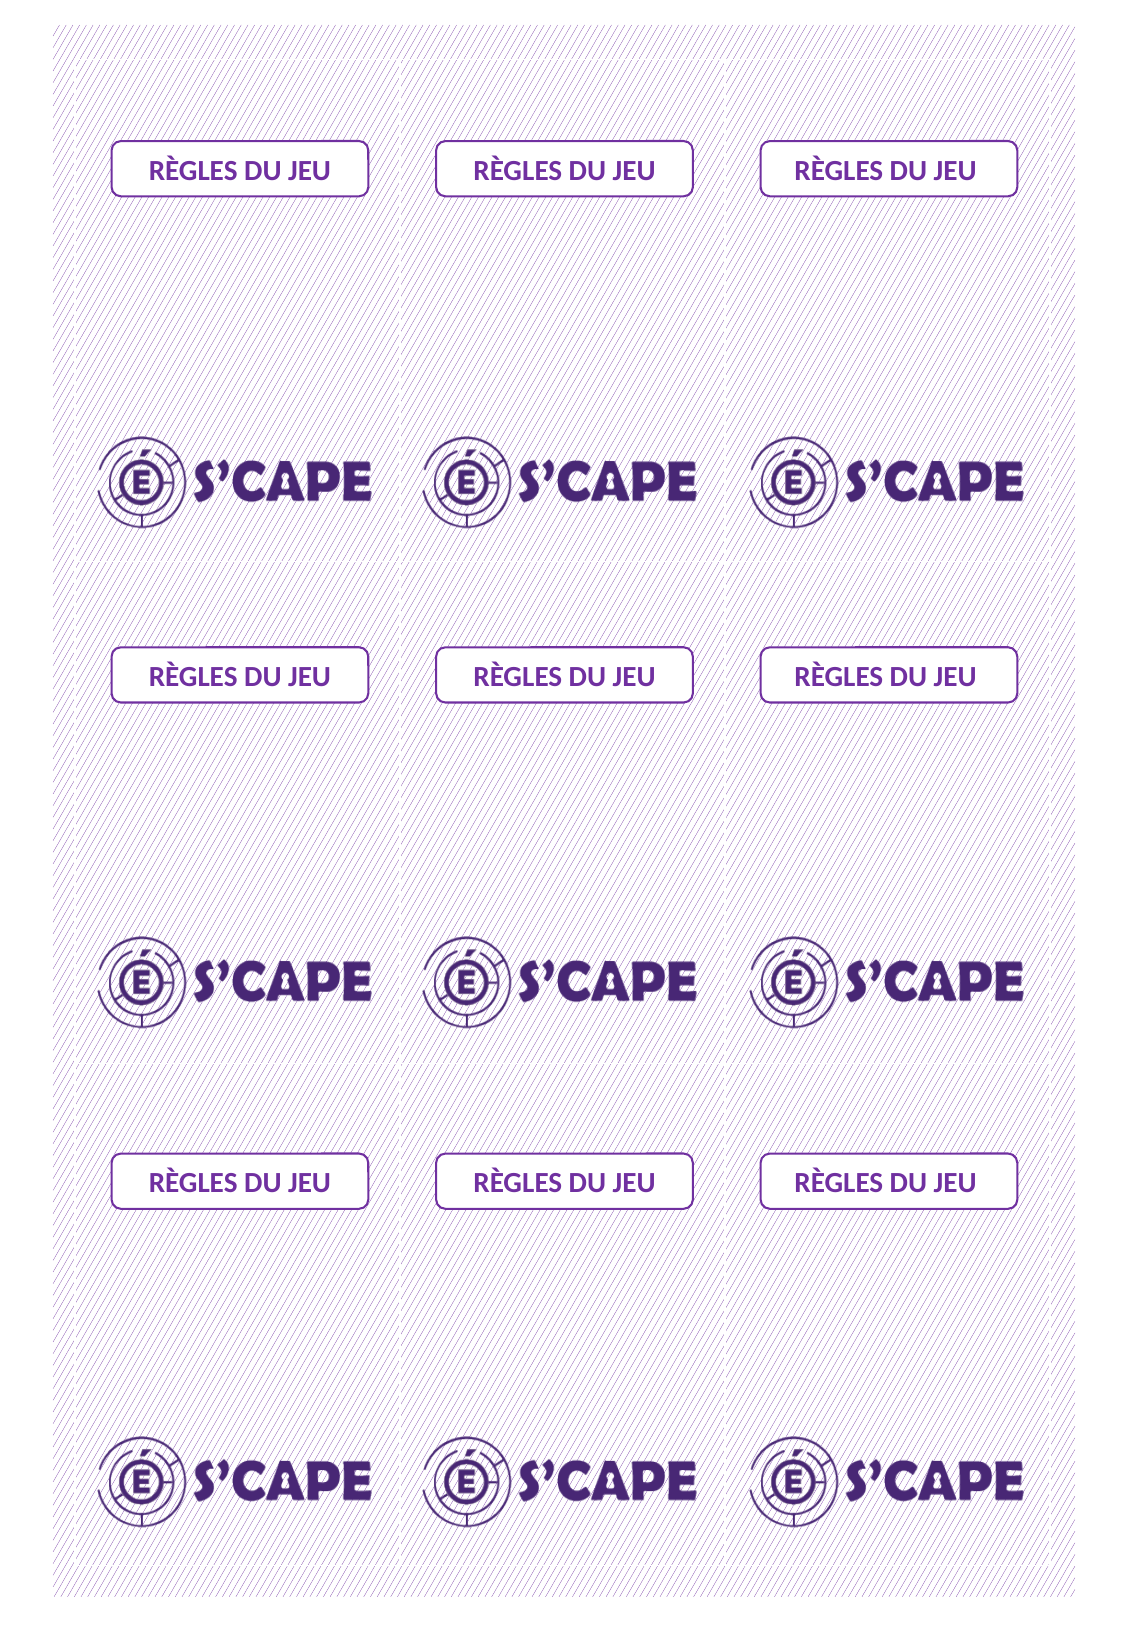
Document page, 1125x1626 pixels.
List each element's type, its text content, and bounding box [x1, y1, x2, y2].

picture [97, 436, 372, 529]
text_box RÈGLES DU JEU [760, 647, 1018, 703]
text_box RÈGLES DU JEU [436, 141, 693, 197]
text_box RÈGLES DU JEU [111, 1153, 369, 1209]
picture [422, 436, 697, 529]
picture [749, 936, 1024, 1029]
picture [97, 1436, 372, 1528]
text_box RÈGLES DU JEU [111, 141, 369, 197]
picture [749, 436, 1024, 529]
picture [749, 1436, 1024, 1528]
text_box RÈGLES DU JEU [436, 647, 693, 703]
text_box RÈGLES DU JEU [111, 647, 369, 703]
picture [422, 1436, 697, 1528]
text_box RÈGLES DU JEU [436, 1153, 693, 1209]
picture [422, 936, 697, 1029]
text_box RÈGLES DU JEU [760, 1153, 1018, 1209]
text_box RÈGLES DU JEU [760, 141, 1018, 197]
picture [97, 936, 372, 1029]
